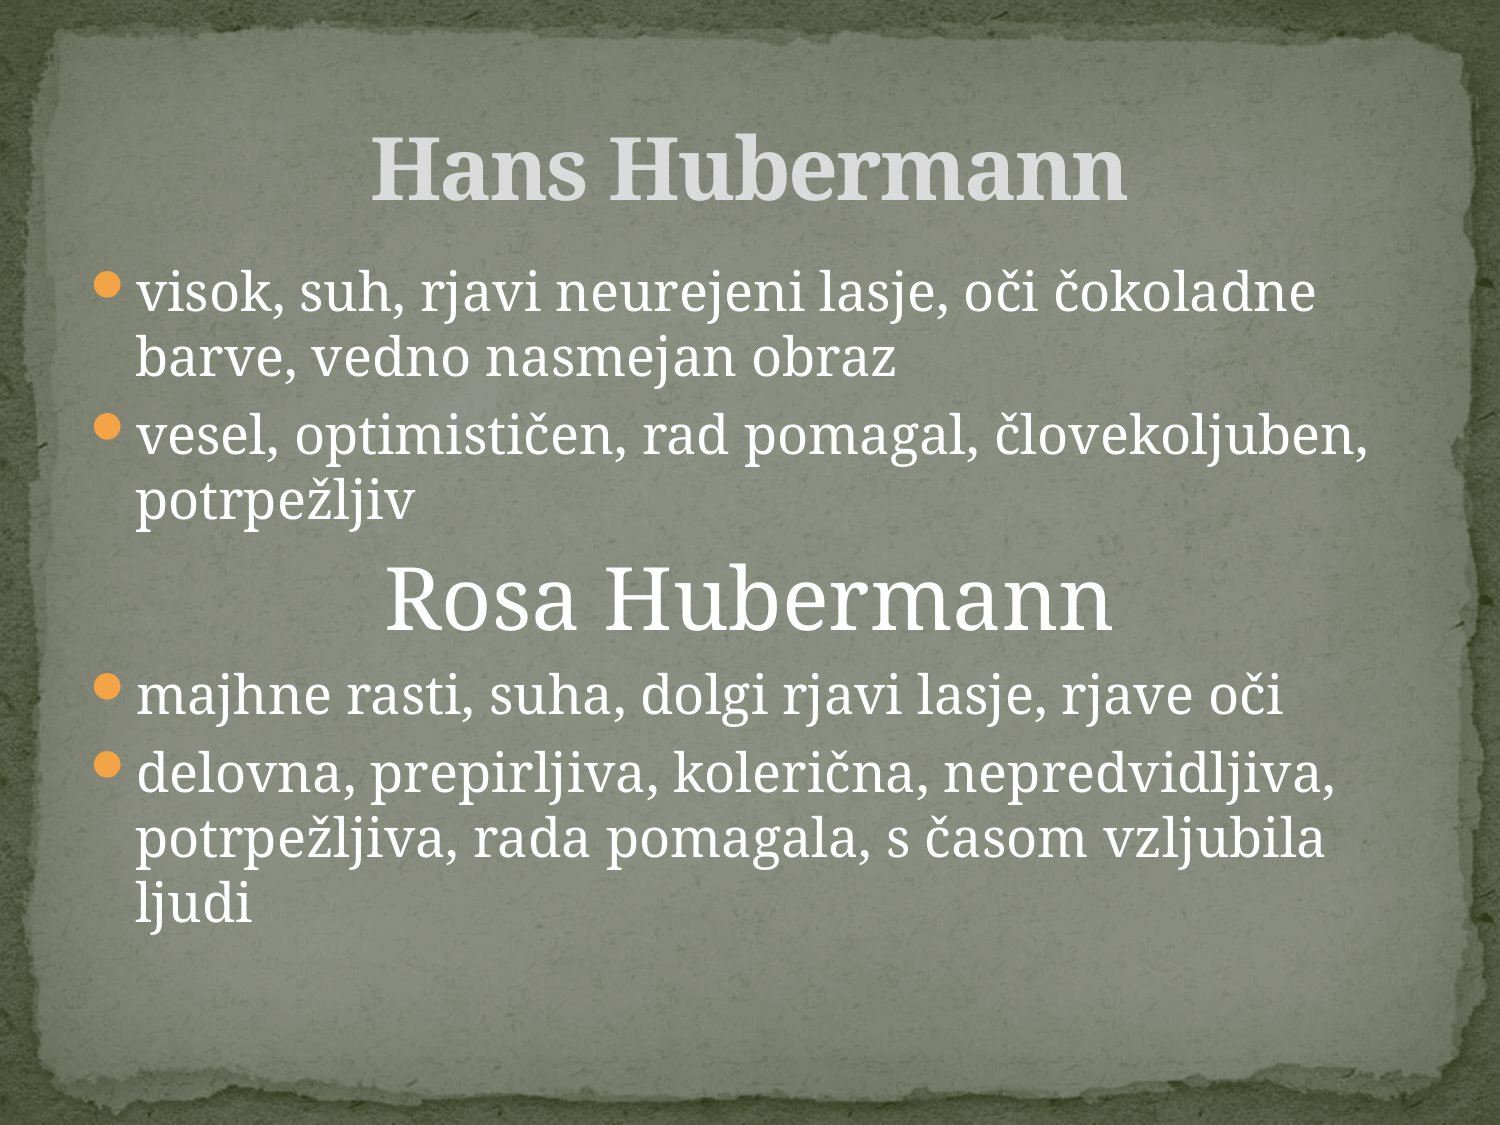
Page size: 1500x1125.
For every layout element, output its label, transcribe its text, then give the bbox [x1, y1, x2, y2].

title Hans Hubermann [75, 24, 1425, 225]
list visok, suh, rjavi neurejeni lasje, oči čokoladne barve, vedno nasmejan obraz vesel, optimističen, rad pomagal, človekoljuben, potrpežljiv Rosa Hubermann majhne rasti, suha, dolgi rjavi lasje, rjave oči delovna, prepirljiva, kolerična, nepredvidljiva, potrpežljiva, rada pomagala, s časom vzljubila ljudi [75, 249, 1425, 1000]
picture [0, 0, 1500, 1125]
